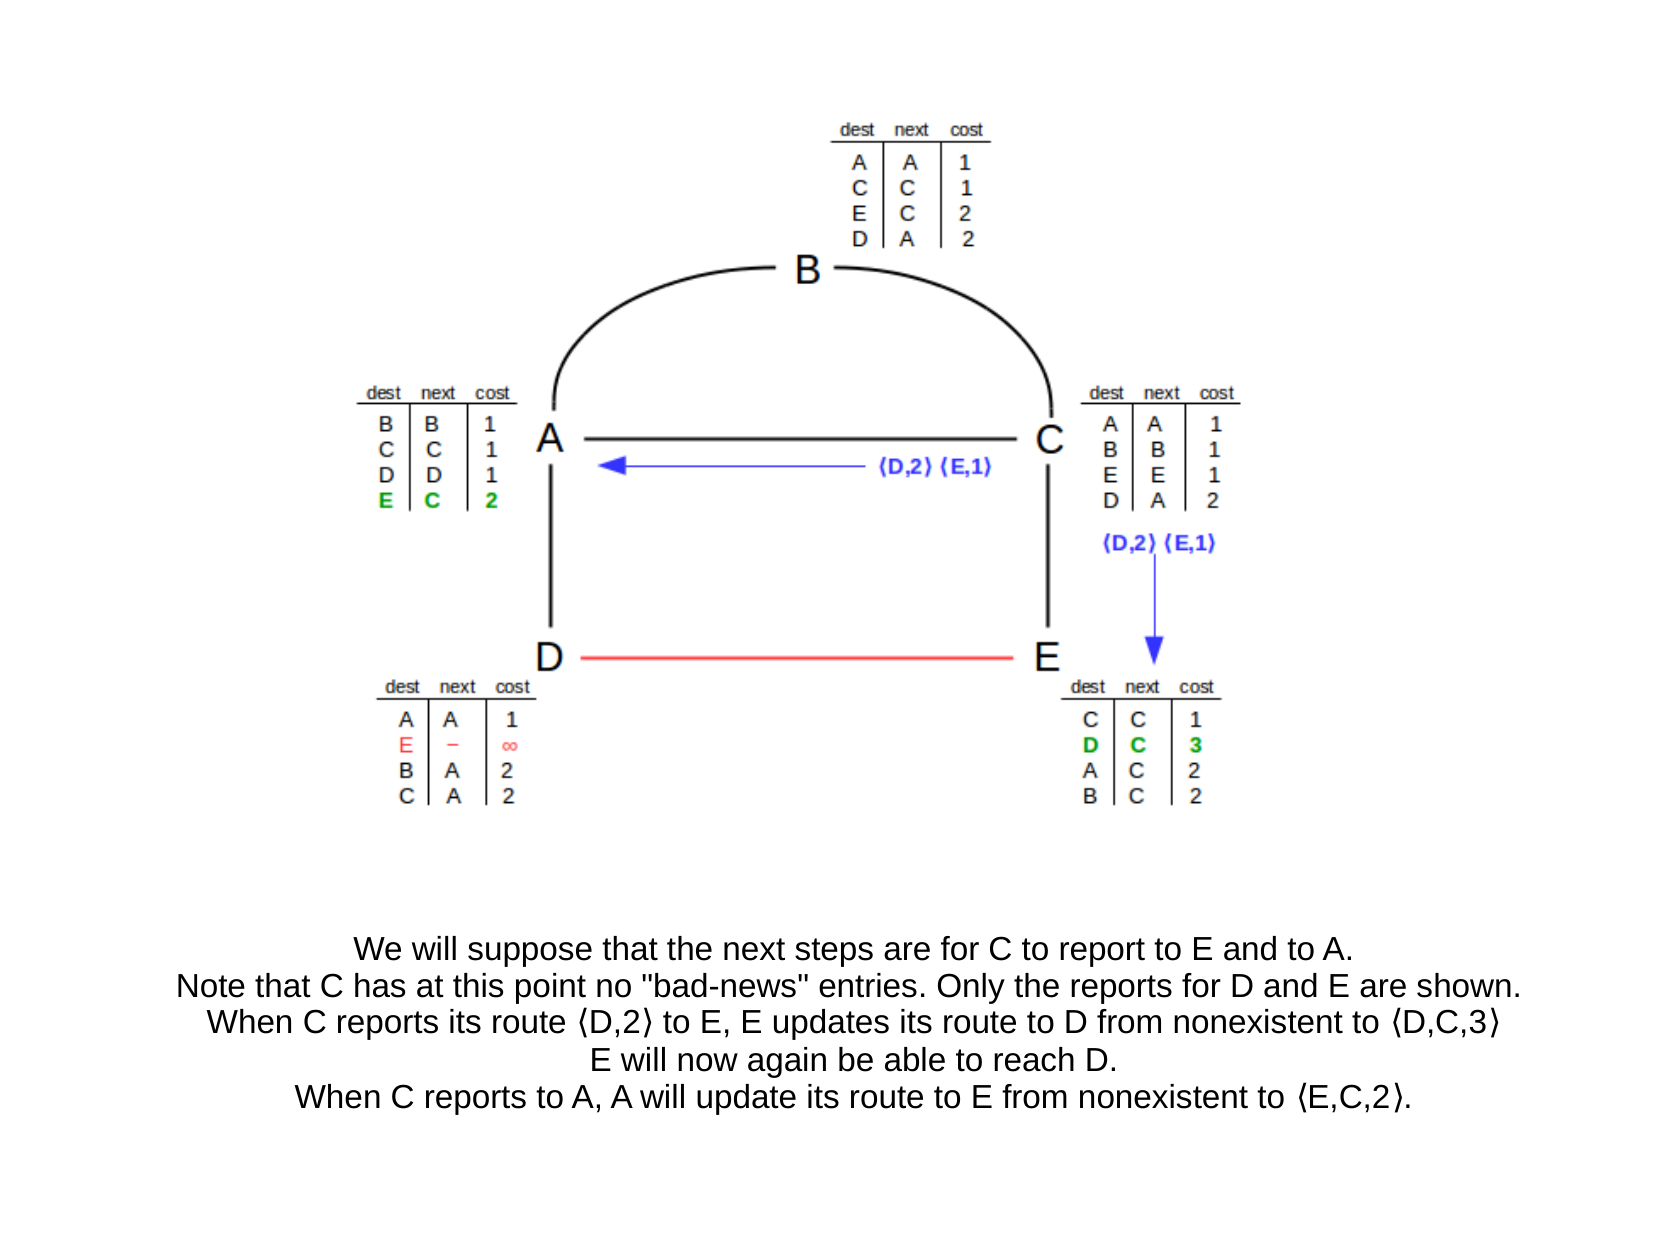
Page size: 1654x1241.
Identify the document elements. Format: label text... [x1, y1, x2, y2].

list We will suppose that the next steps are for C to report to E and to A. Note that C has at this point no "bad-news" entries. Only the reports for D and E are shown. When C reports its route ⟨D,2⟩ to E, E updates its route to D from nonexistent to ⟨D,C,3⟩ E will now again be able to reach D. When C reports to A, A will update its route to E from nonexistent to ⟨E,C,2⟩. [75, 930, 1564, 1126]
picture [350, 104, 1285, 871]
